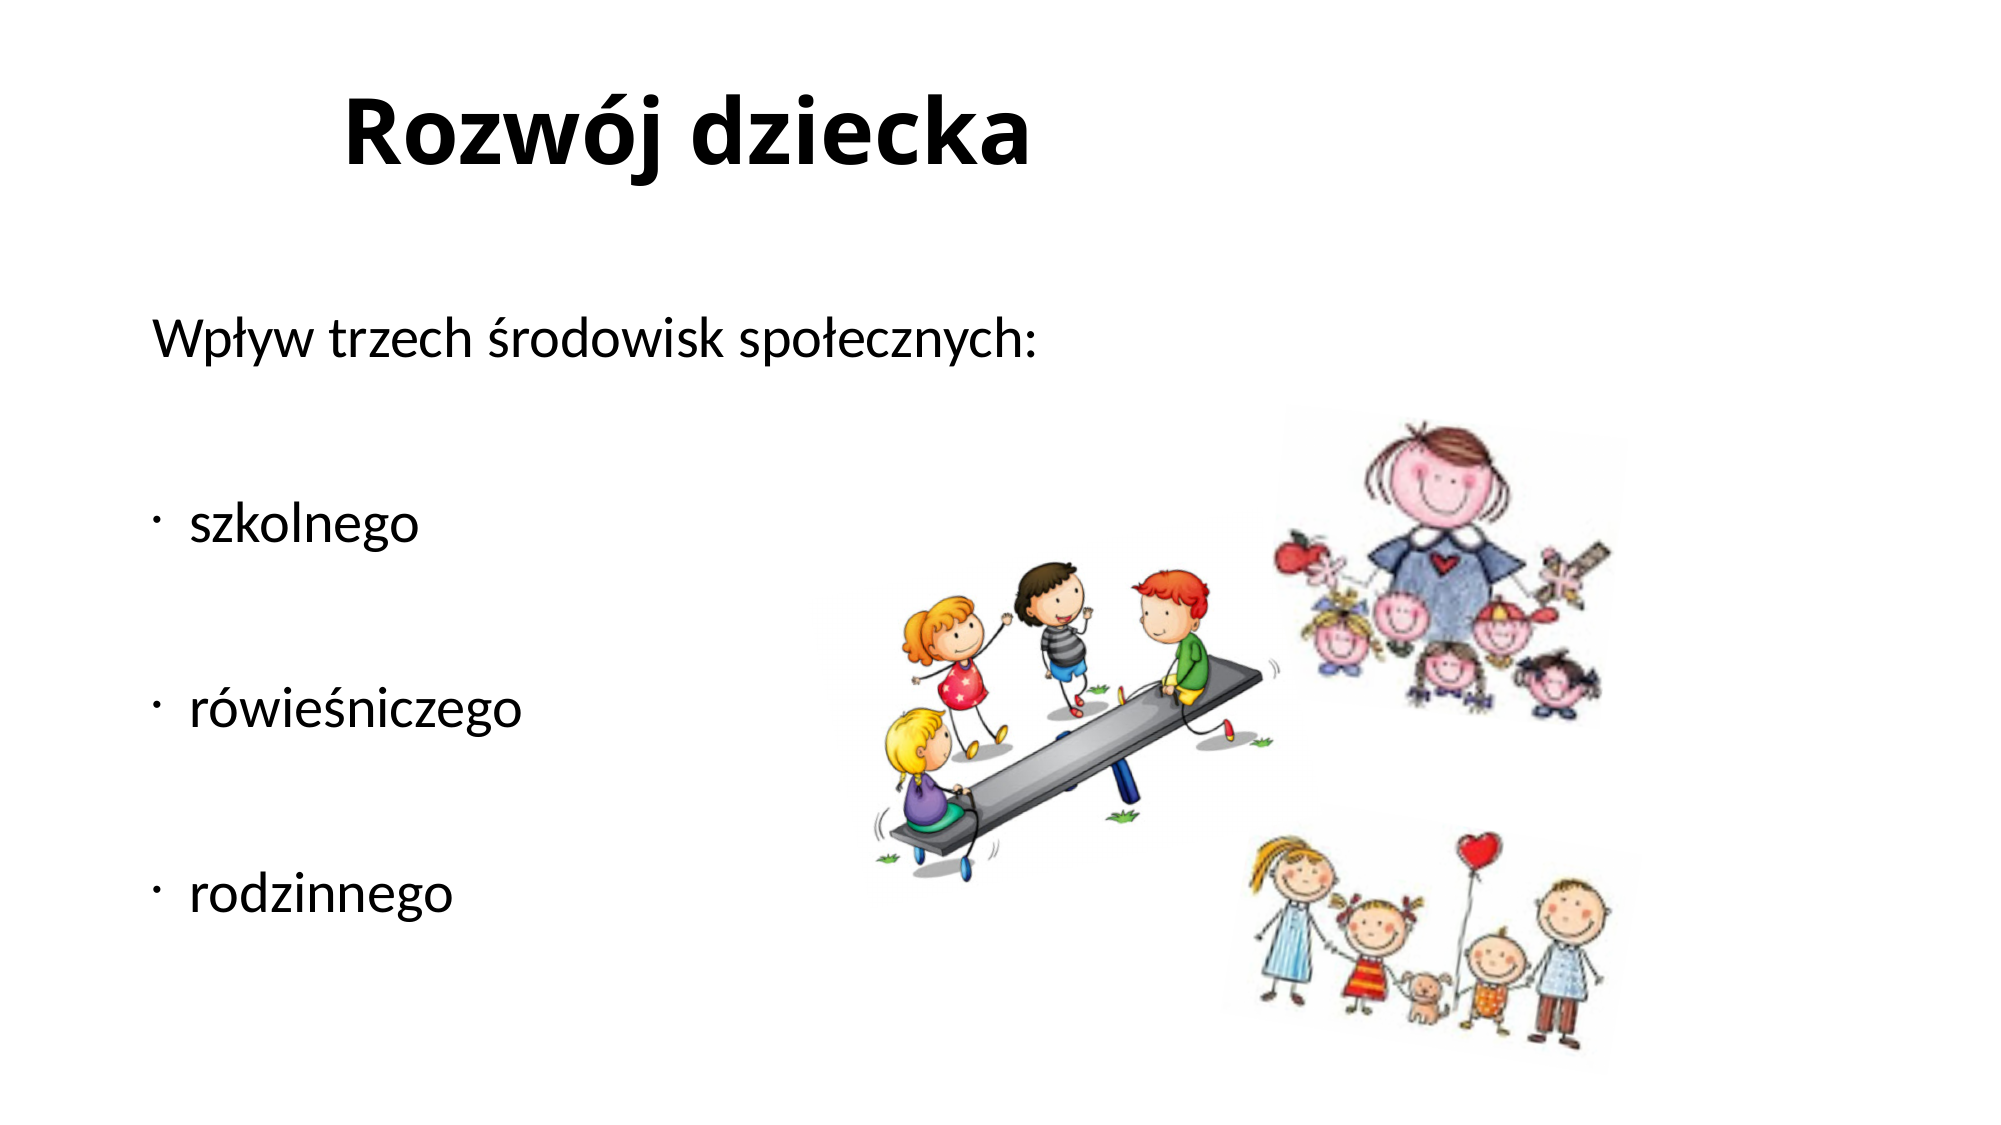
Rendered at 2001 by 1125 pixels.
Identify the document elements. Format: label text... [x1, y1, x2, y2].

list Wpływ trzech środowisk społecznych: szkolnego rówieśniczego rodzinnego [137, 299, 1863, 1014]
title Rozwój dziecka [326, 78, 1750, 299]
picture [807, 404, 1642, 1075]
